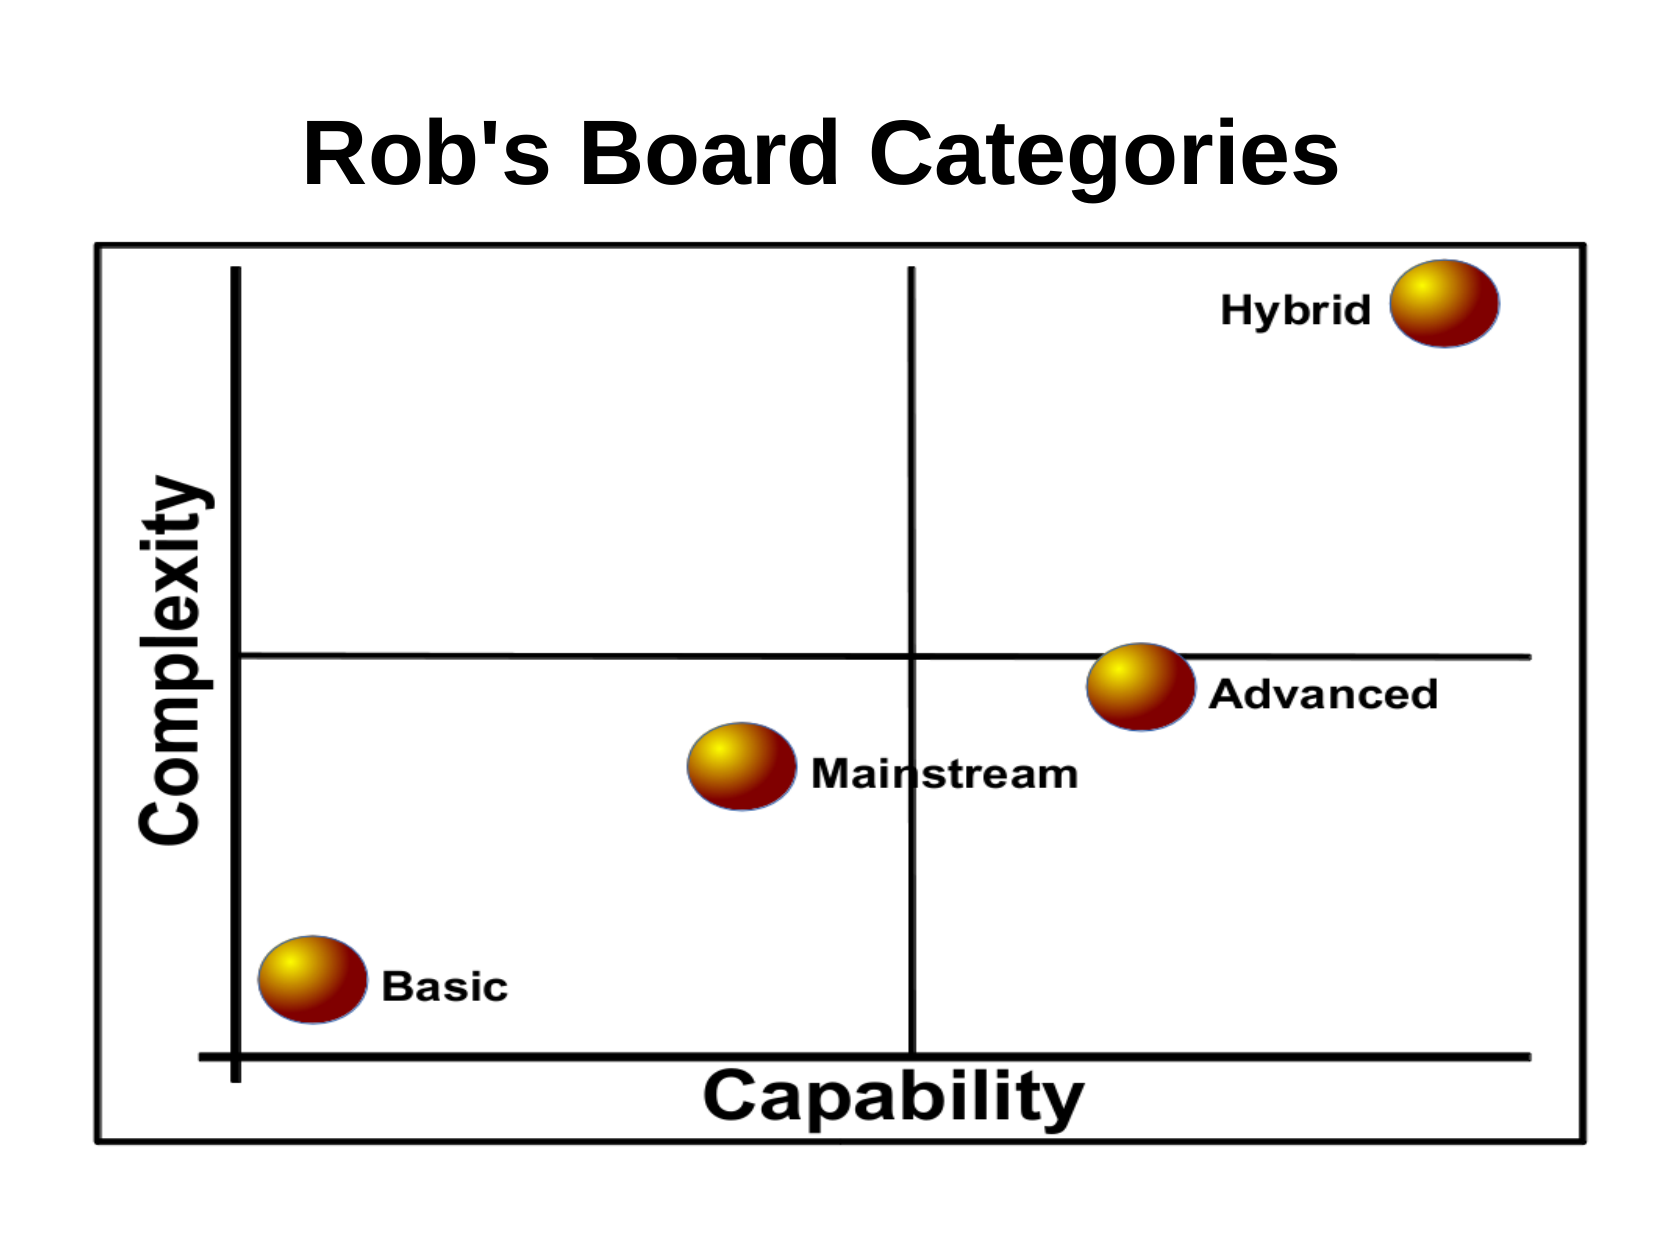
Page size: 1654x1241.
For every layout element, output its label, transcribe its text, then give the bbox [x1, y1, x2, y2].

title Rob's Board Categories [82, 49, 1571, 257]
picture [40, 164, 1640, 1231]
